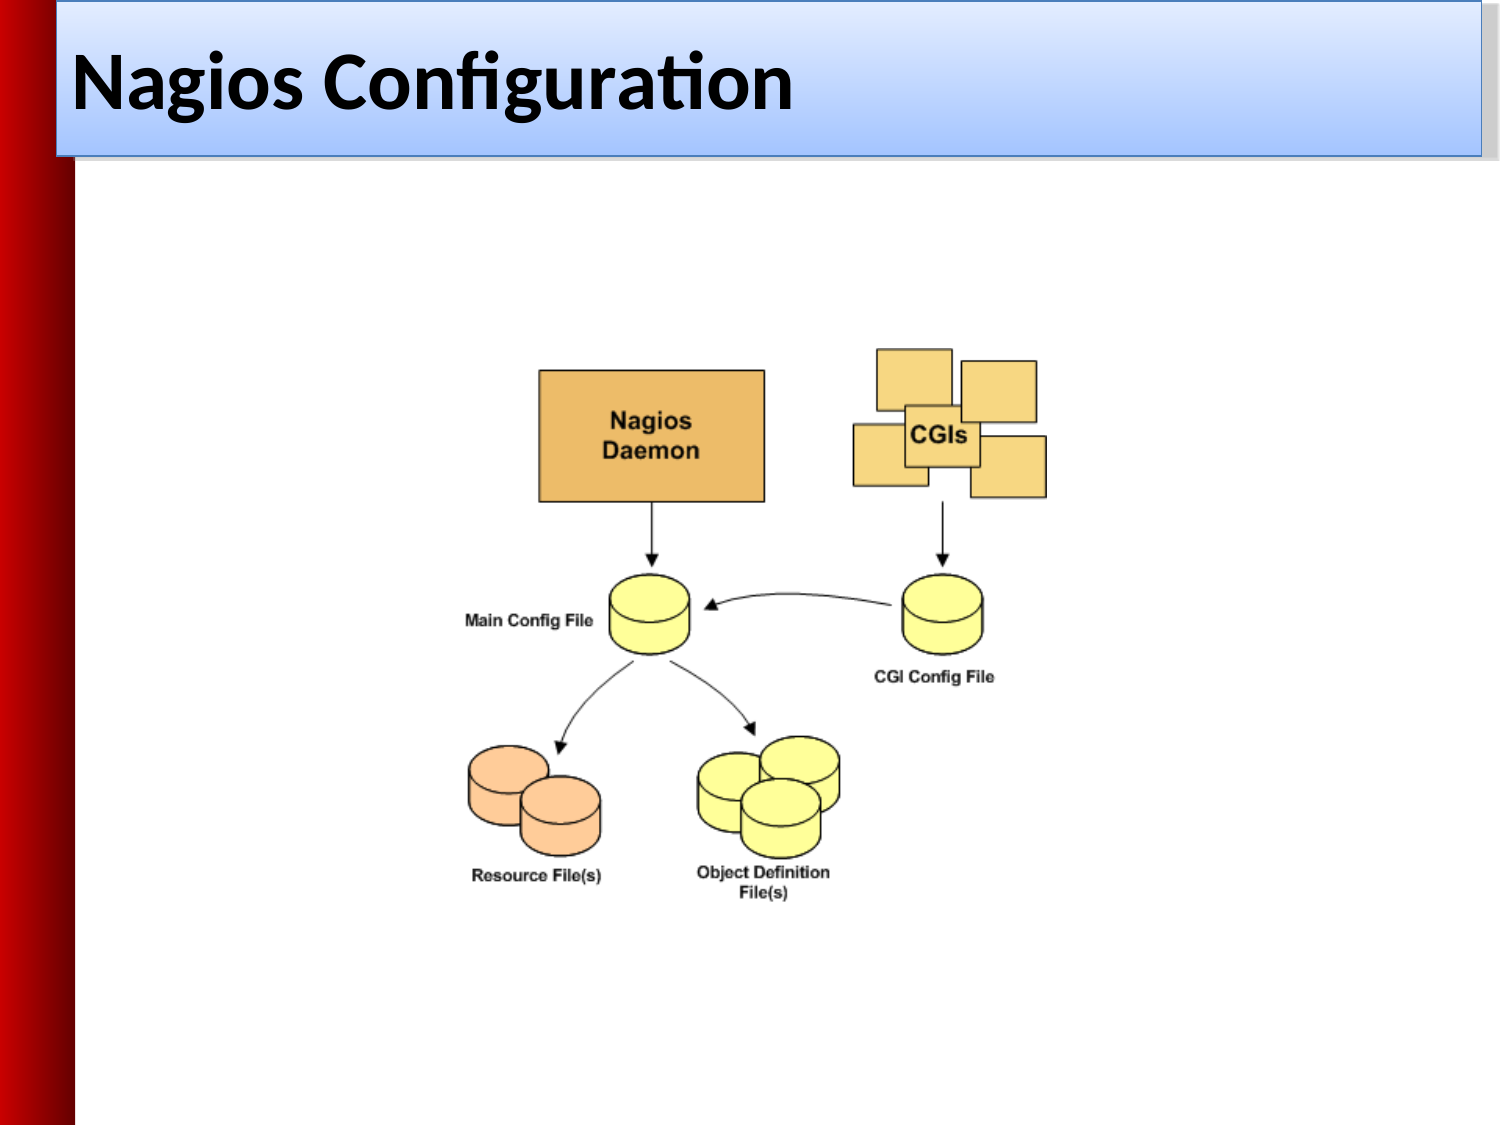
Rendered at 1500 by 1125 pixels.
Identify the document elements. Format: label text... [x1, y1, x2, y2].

picture [465, 348, 1047, 905]
text_box Nagios Configuration [56, 0, 1482, 157]
